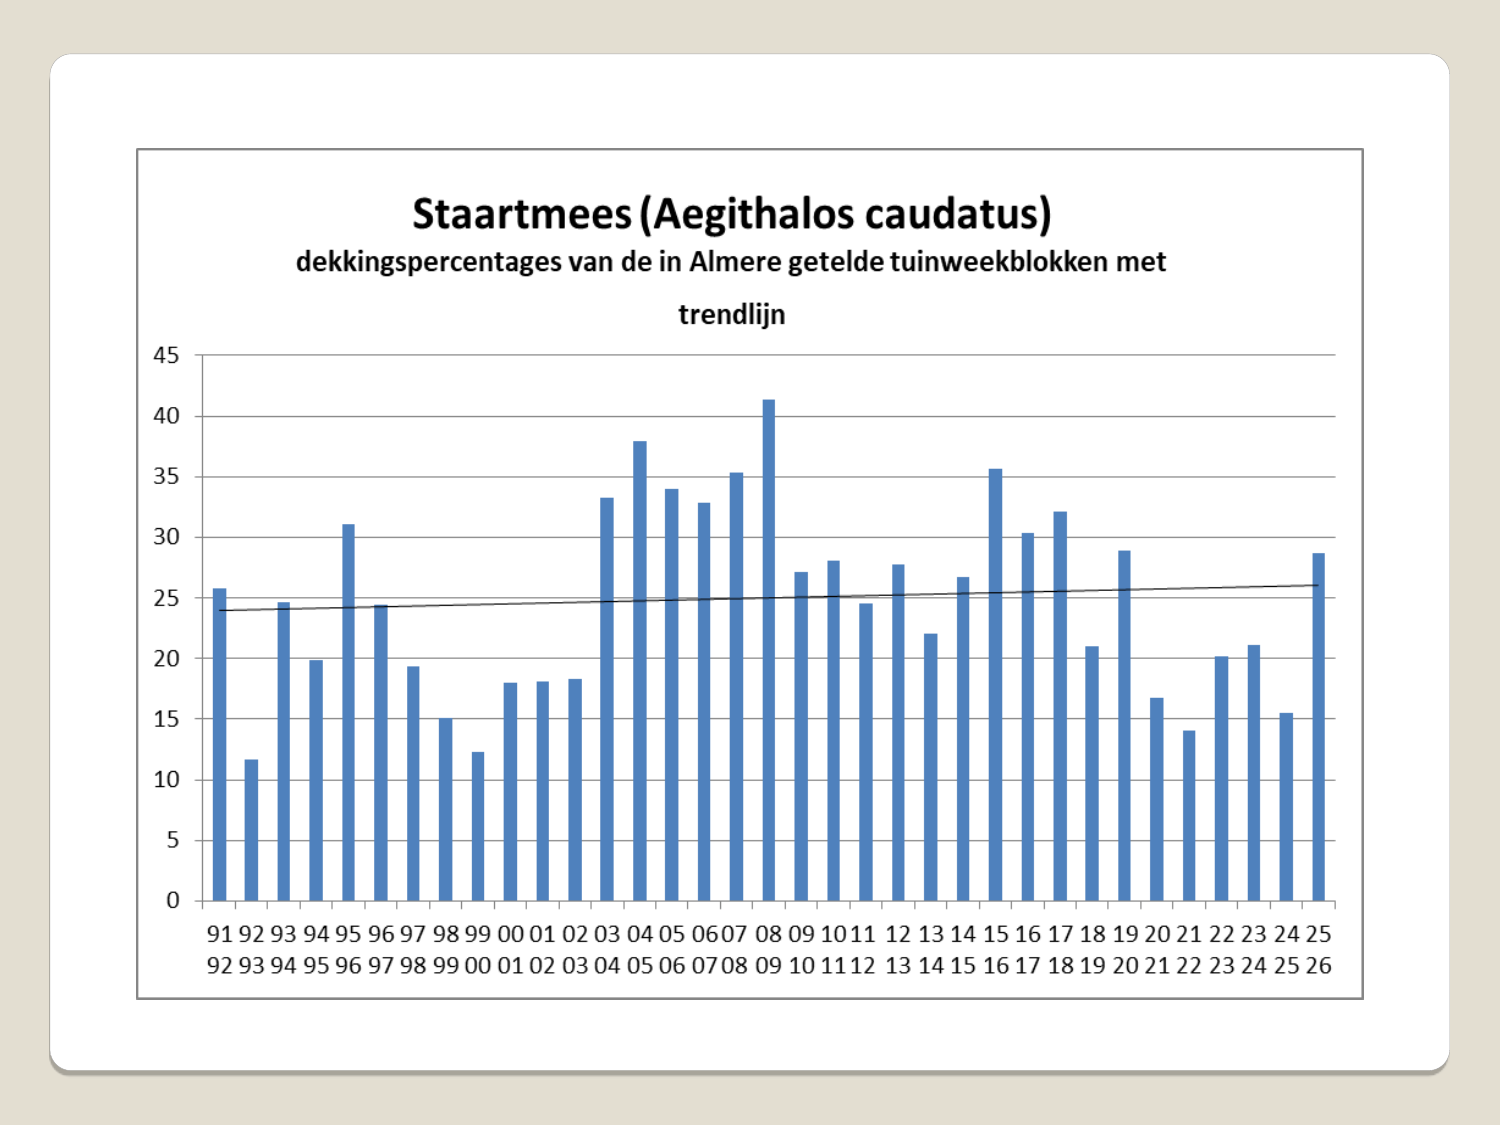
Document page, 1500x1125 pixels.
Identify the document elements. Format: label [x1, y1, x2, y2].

picture [136, 149, 1364, 1000]
